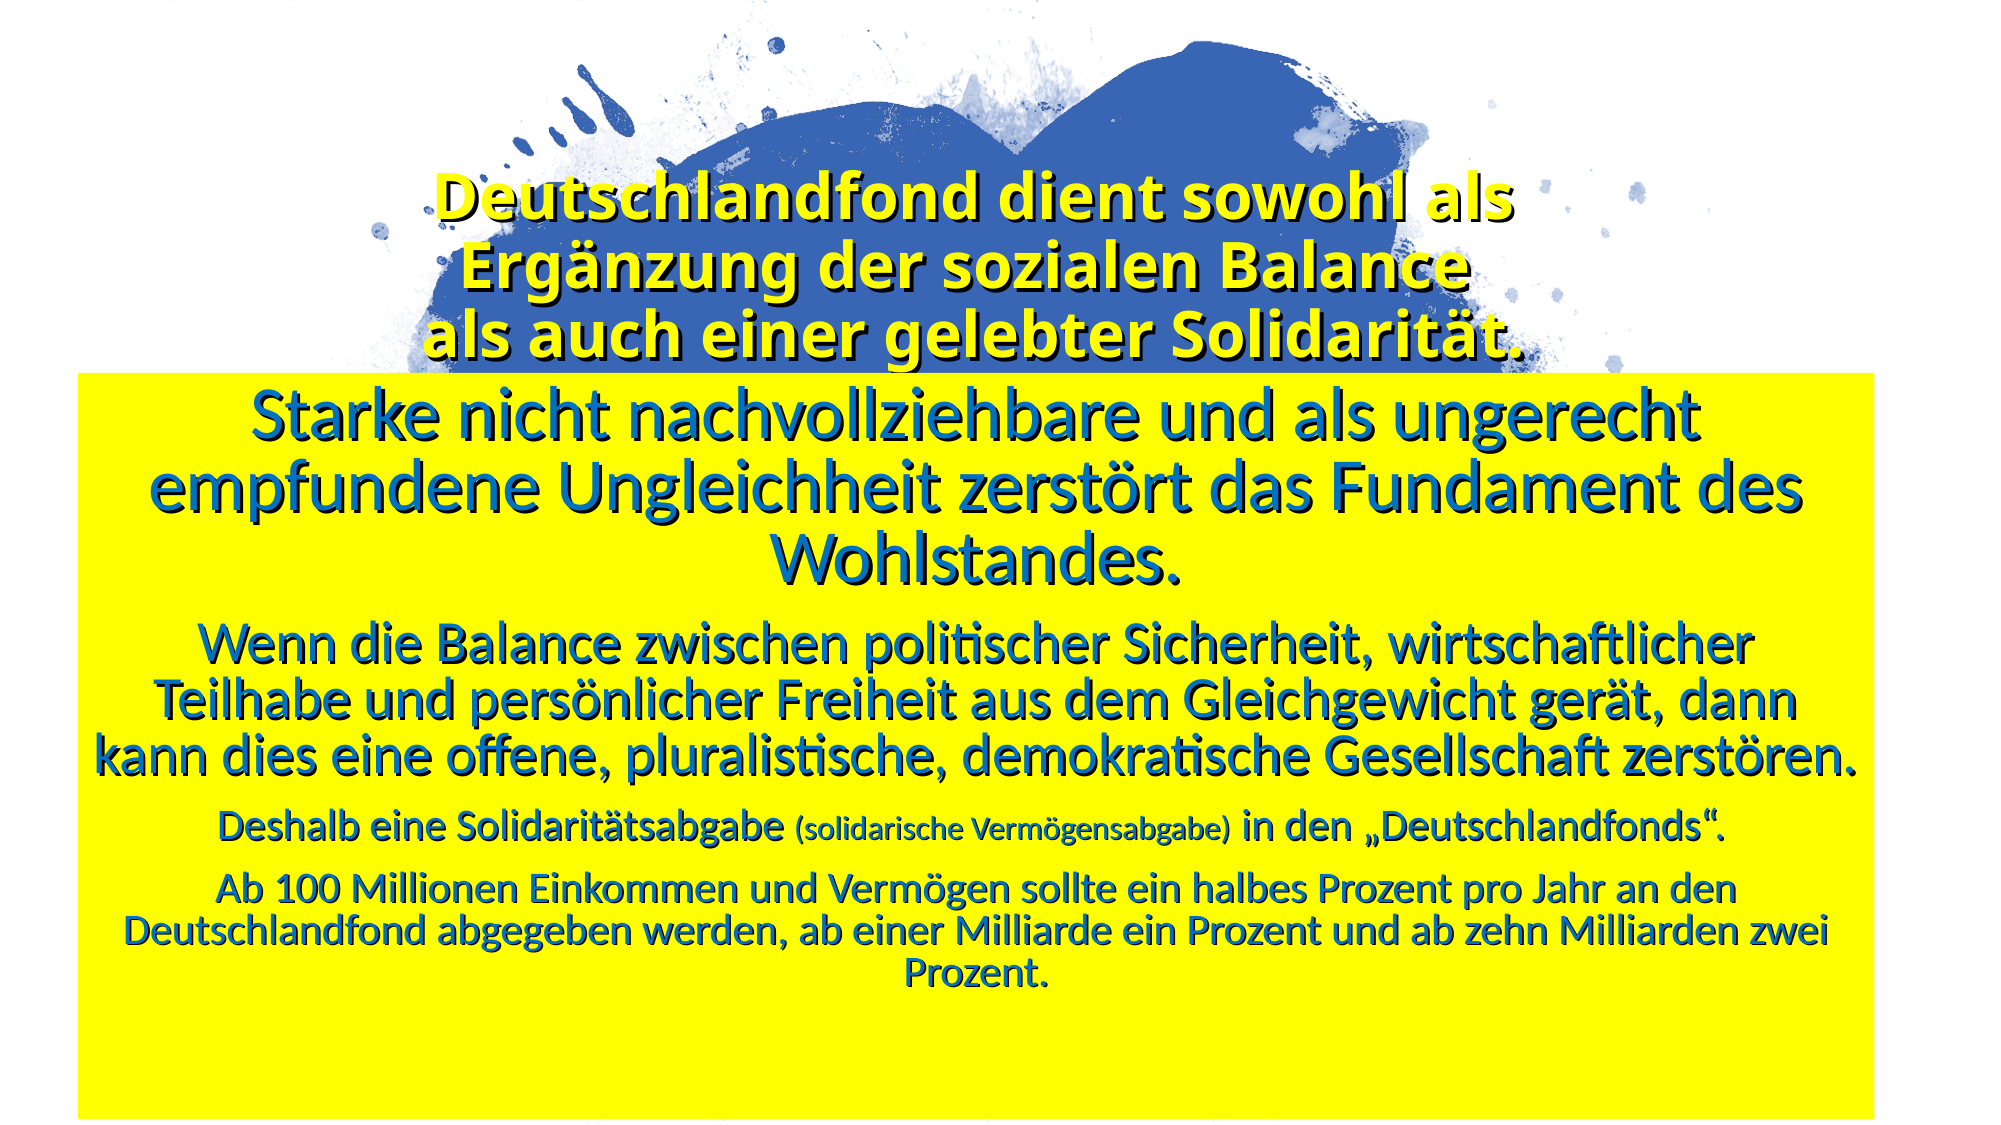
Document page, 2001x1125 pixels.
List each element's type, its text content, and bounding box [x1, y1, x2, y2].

picture [0, 0, 2000, 1125]
list Starke nicht nachvollziehbare und als ungerecht empfundene Ungleichheit zerstört das Fundament des Wohlstandes. Wenn die Balance zwischen politischer Sicherheit, wirtschaftlicher Teilhabe und persönlicher Freiheit aus dem Gleichgewicht gerät, dann kann dies eine offene, pluralistische, demokratische Gesellschaft zerstören. Deshalb eine Solidaritätsabgabe (solidarische Vermögensabgabe) in den „Deutschlandfonds“. Ab 100 Millionen Einkommen und Vermögen sollte ein halbes Prozent pro Jahr an den Deutschlandfond abgegeben werden, ab einer Milliarde ein Prozent und ab zehn Milliarden zwei Prozent. [78, 372, 1875, 1119]
title Deutschlandfond dient sowohl als Ergänzung der sozialen Balance als auch einer gelebter Solidarität. [391, 45, 1555, 372]
